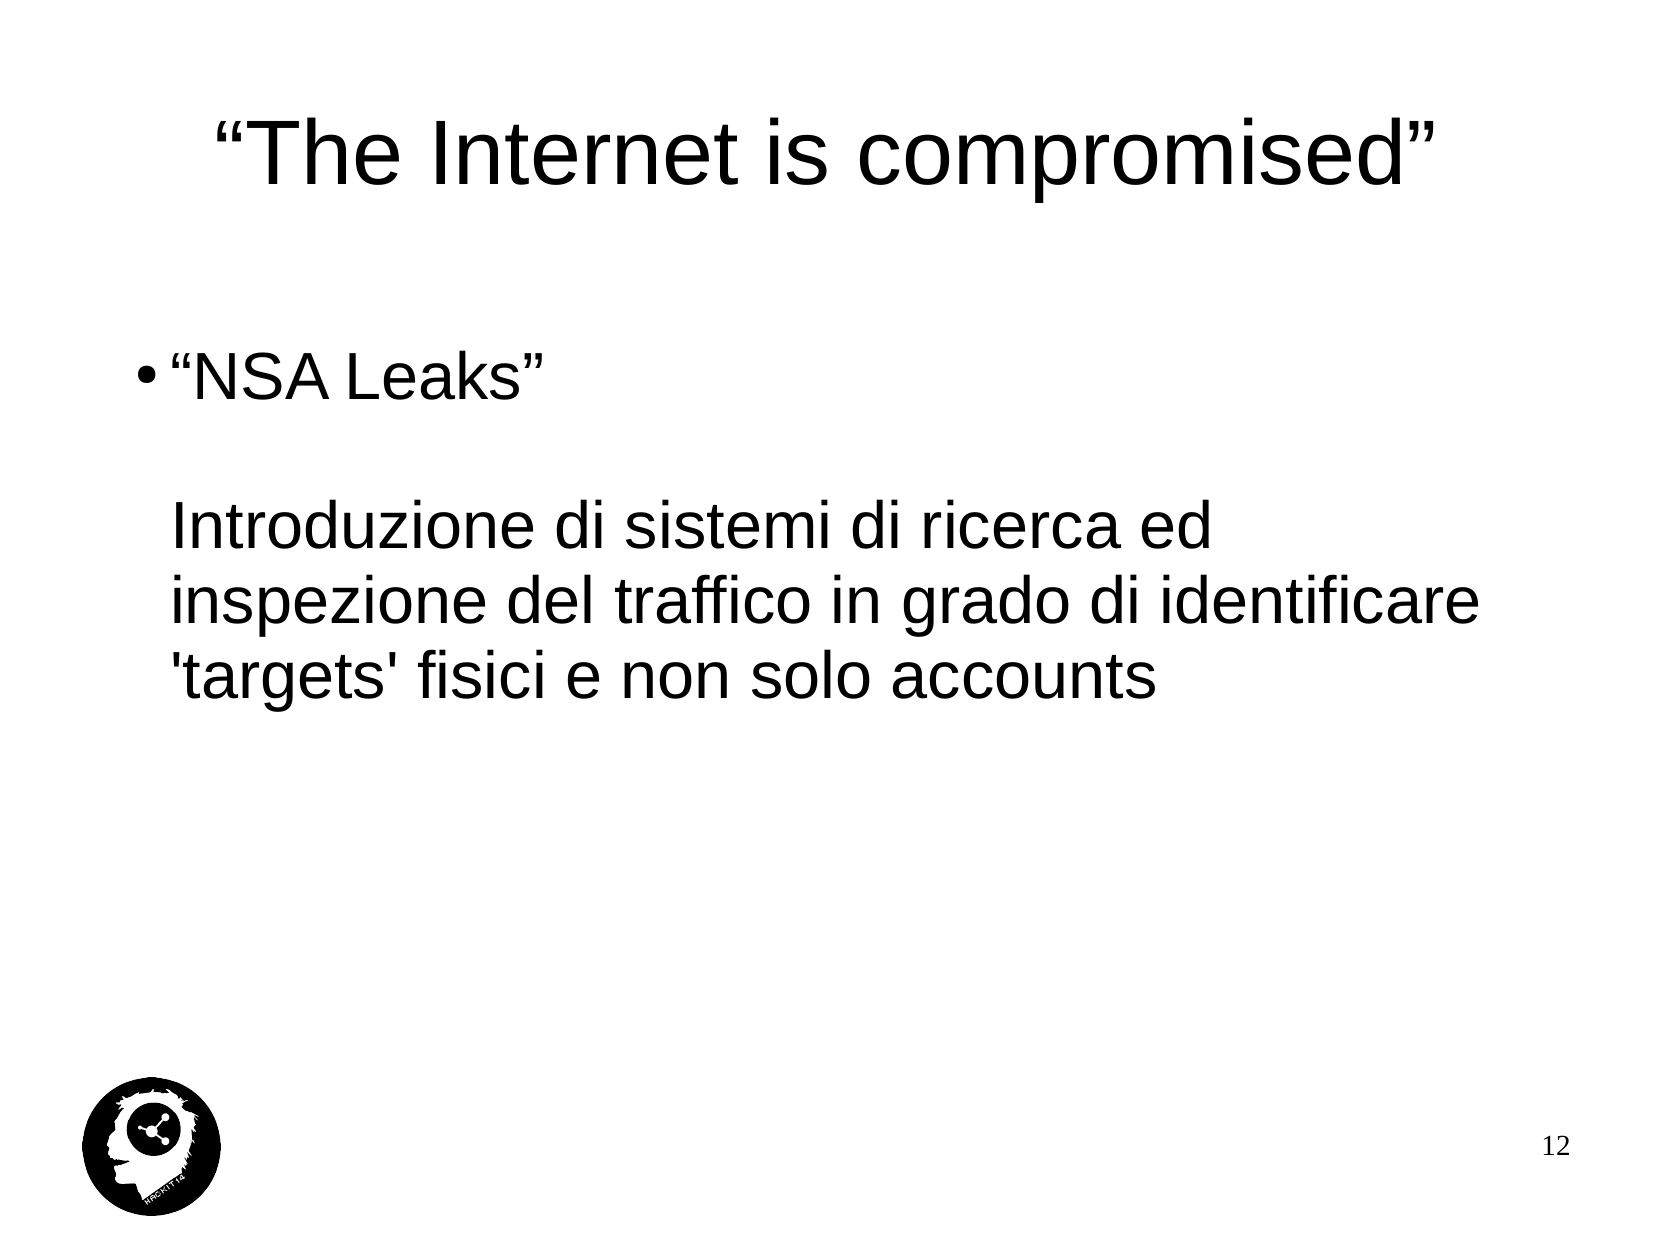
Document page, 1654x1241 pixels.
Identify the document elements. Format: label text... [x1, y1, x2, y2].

title “The Internet is compromised” [82, 49, 1571, 257]
picture [82, 1077, 221, 1216]
text_box “NSA Leaks” Introduzione di sistemi di ricerca ed inspezione del traffico in grado di identificare 'targets' fisici e non solo accounts [120, 256, 1531, 795]
